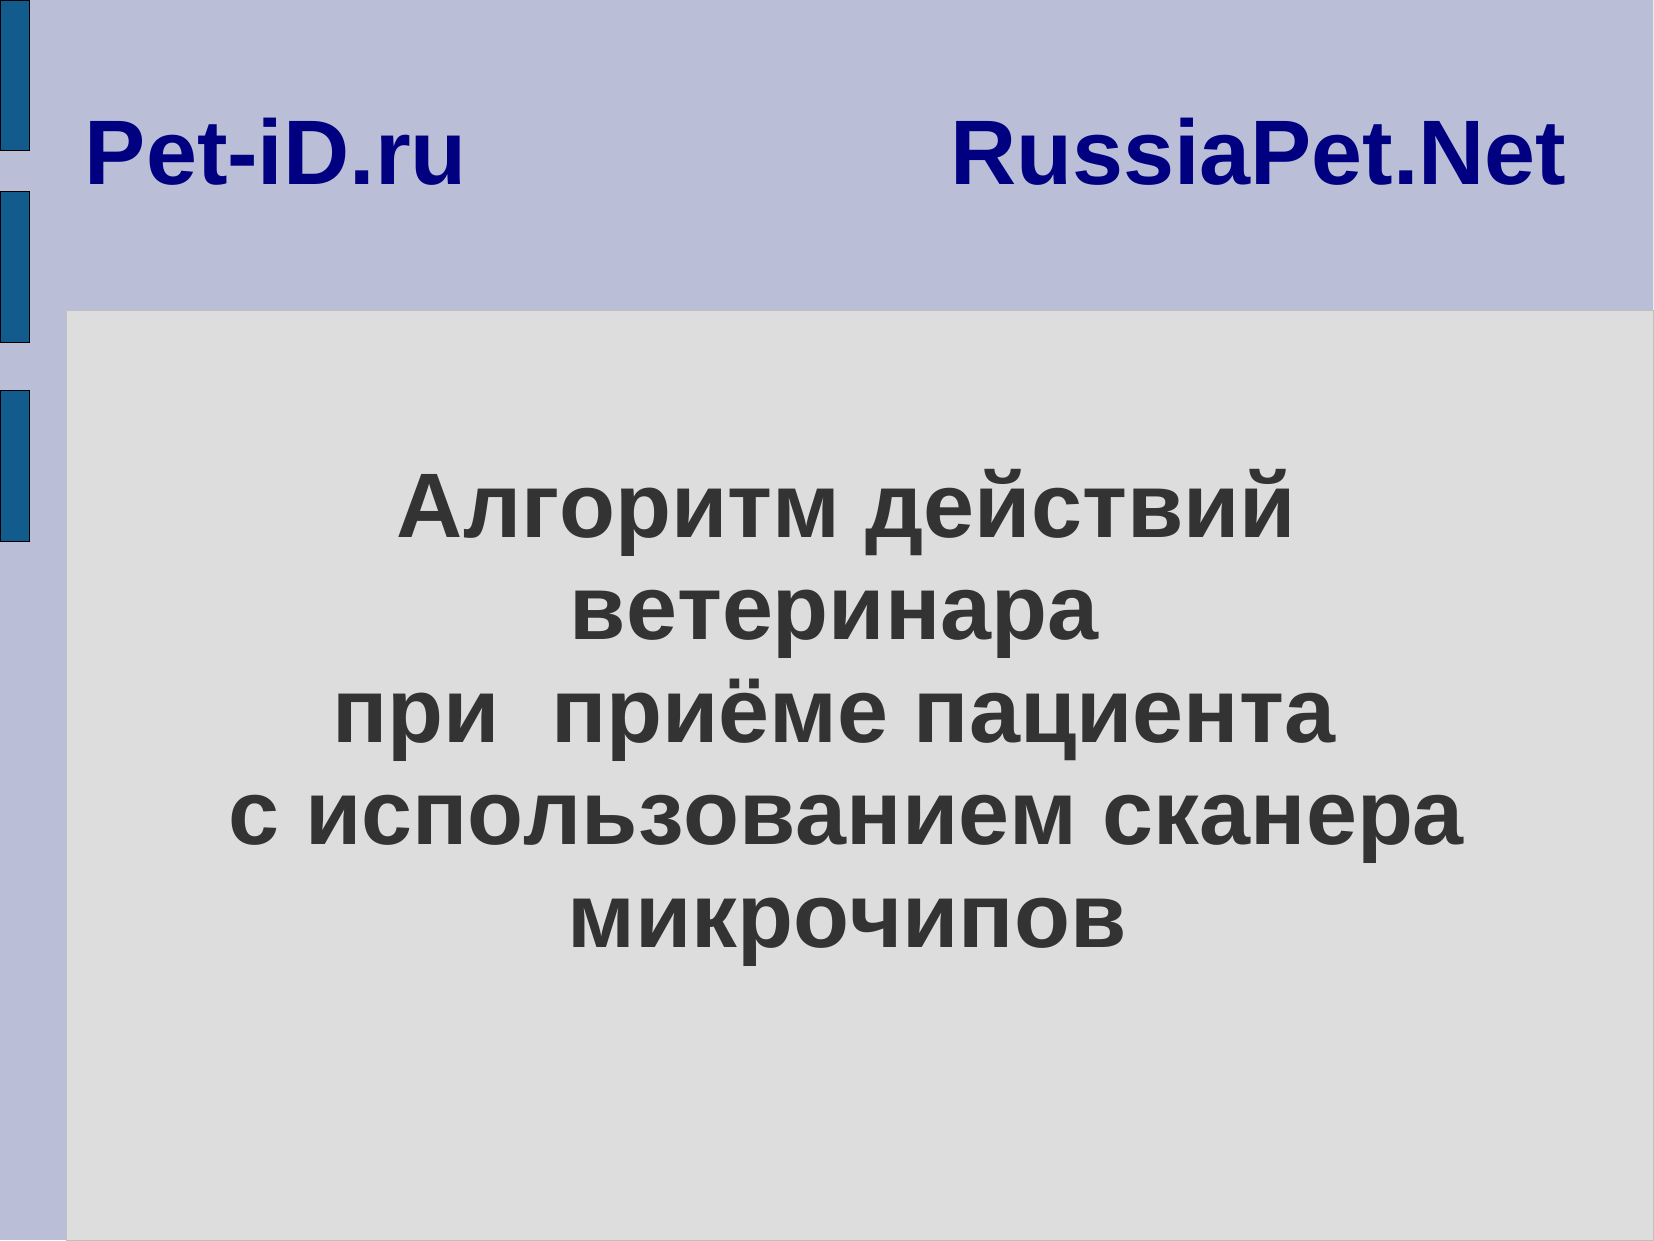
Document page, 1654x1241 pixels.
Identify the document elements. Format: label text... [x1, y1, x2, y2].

text_box Алгоритм действий ветеринара при приёме пациента с использованием сканера микрочипов [147, 505, 1548, 916]
title Pet-iD.ru RussiaPet.Net [82, 49, 1571, 257]
